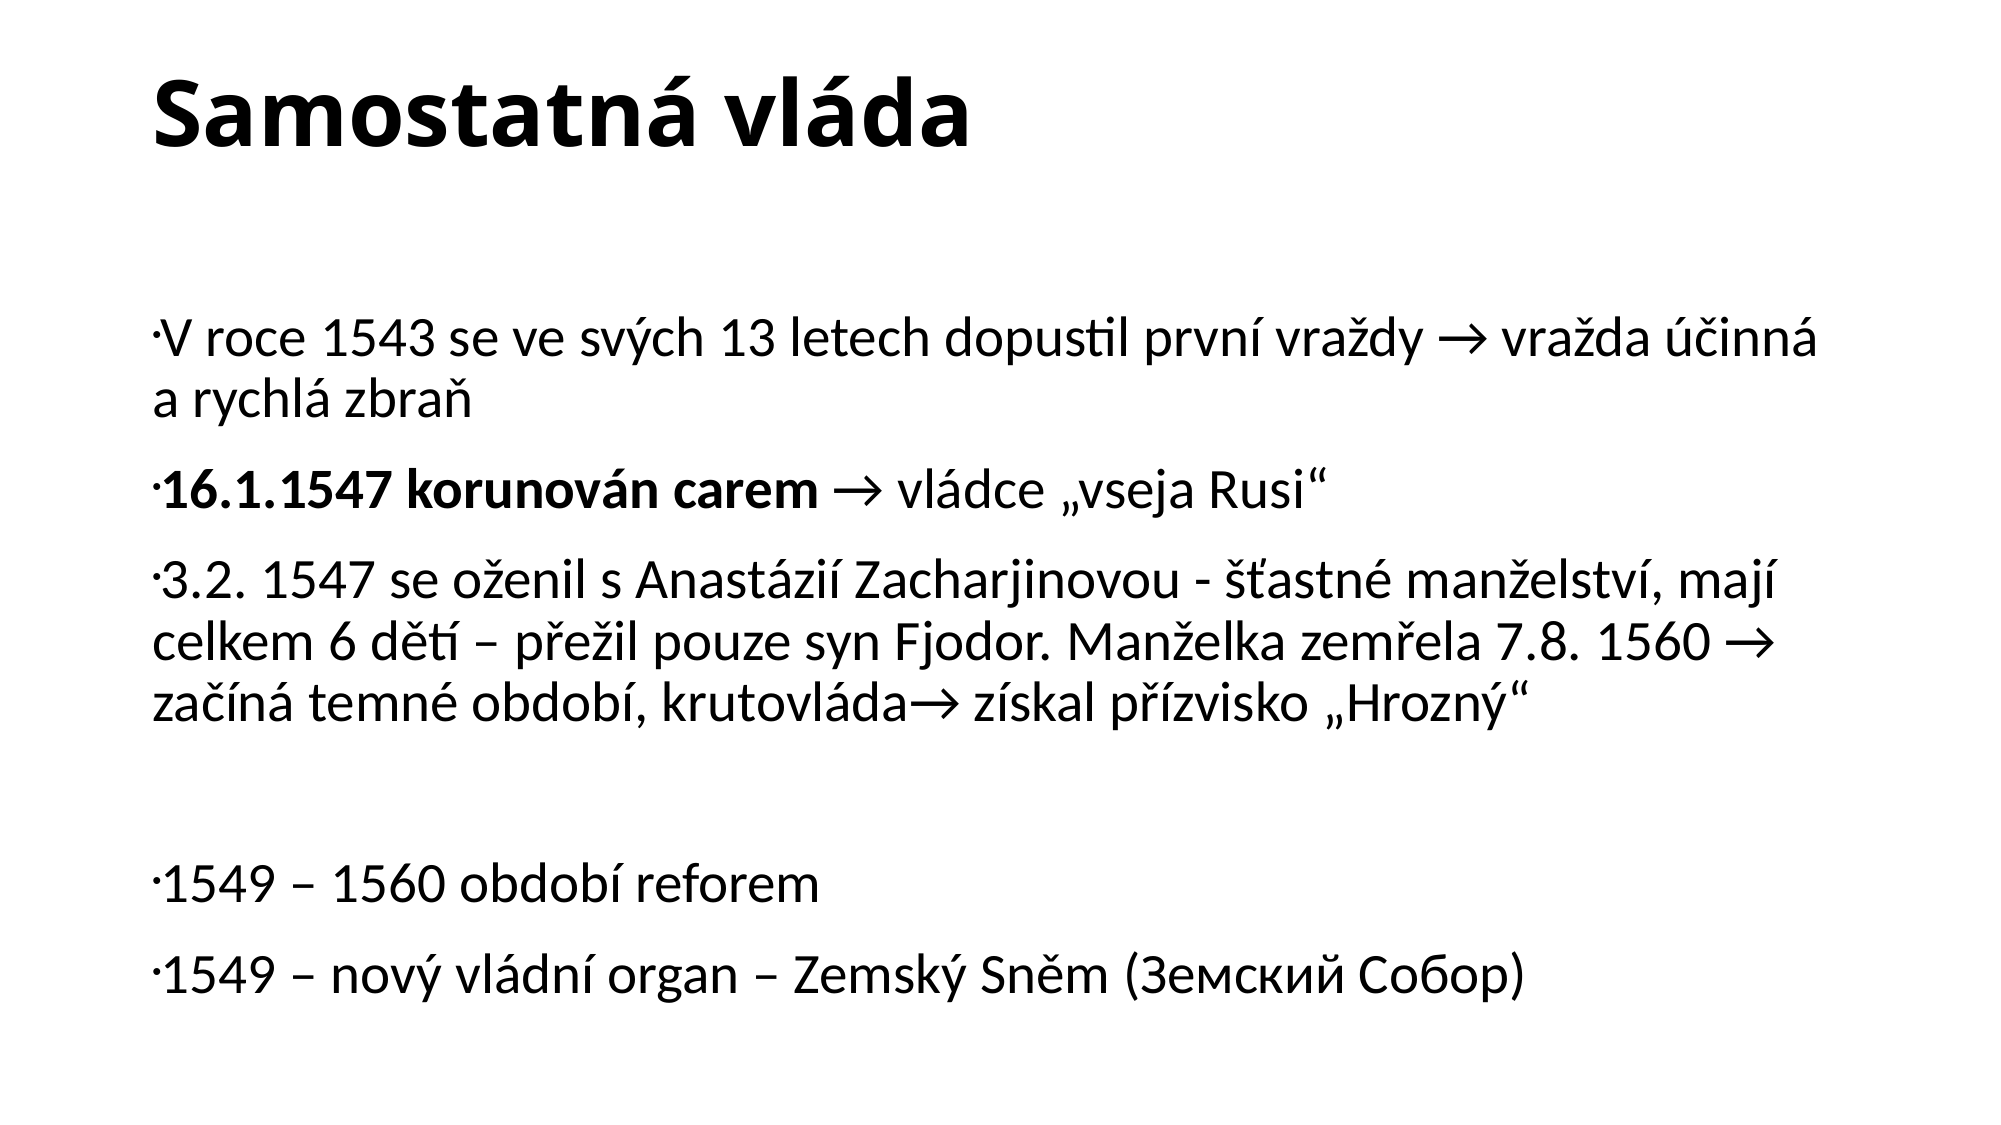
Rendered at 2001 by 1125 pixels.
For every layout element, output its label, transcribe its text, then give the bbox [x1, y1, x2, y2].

title Samostatná vláda [137, 59, 1863, 278]
list V roce 1543 se ve svých 13 letech dopustil první vraždy → vražda účinná a rychlá zbraň 16.1.1547 korunován carem → vládce „vseja Rusi“ 3.2. 1547 se oženil s Anastázií Zacharjinovou - šťastné manželství, mají celkem 6 dětí – přežil pouze syn Fjodor. Manželka zemřela 7.8. 1560 → začíná temné období, krutovláda→ získal přízvisko „Hrozný“ 1549 – 1560 období reforem 1549 – nový vládní organ – Zemský Sněm (Земский Собор) [137, 299, 1863, 1014]
